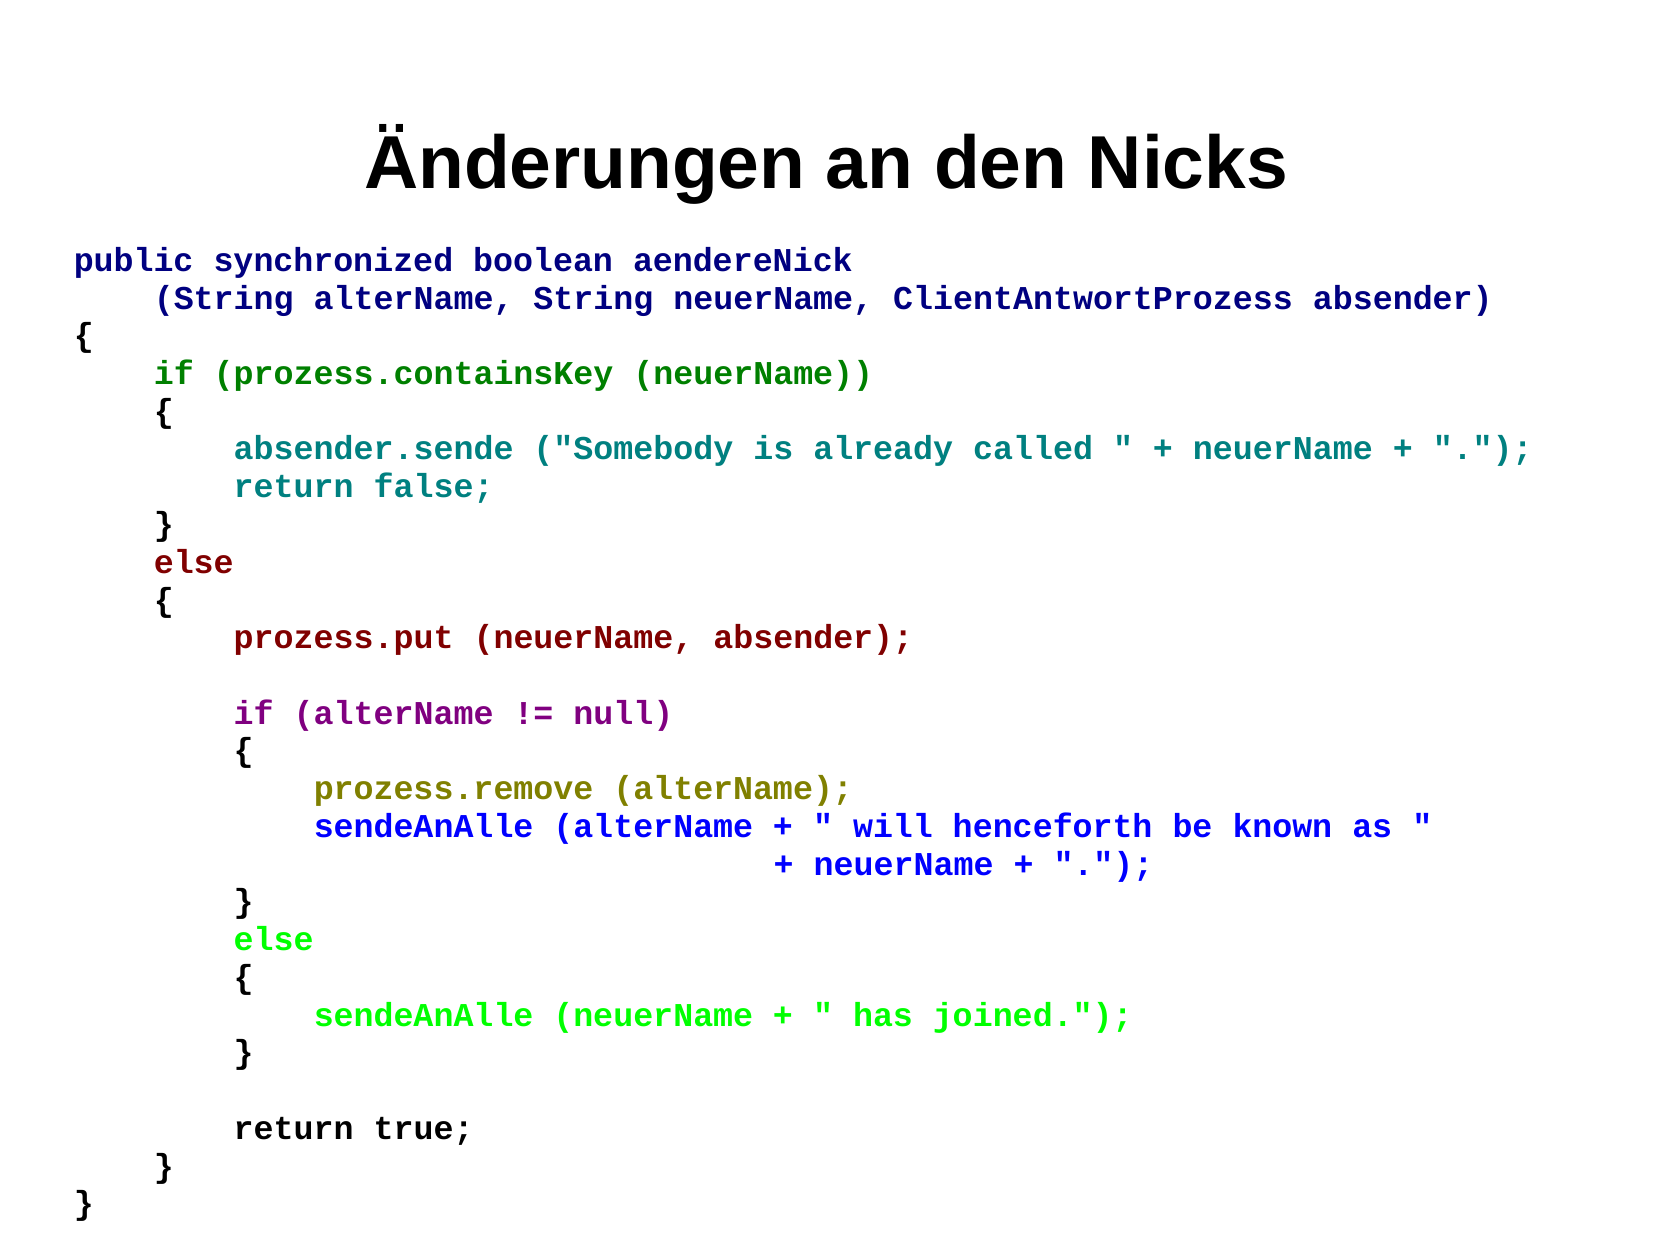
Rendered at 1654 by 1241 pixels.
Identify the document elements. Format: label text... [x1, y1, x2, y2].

title Änderungen an den Nicks [88, 78, 1565, 236]
text_box public synchronized boolean aendereNick (String alterName, String neuerName, ClientAntwortProzess absender) { if (prozess.containsKey (neuerName)) { absender.sende ("Somebody is already called " + neuerName + "."); return false; } else { prozess.put (neuerName, absender); if (alterName != null) { prozess.remove (alterName); sendeAnAlle (alterName + " will henceforth be known as " + neuerName + "."); } else { sendeAnAlle (neuerName + " has joined."); } return true; } } [59, 236, 1595, 1241]
